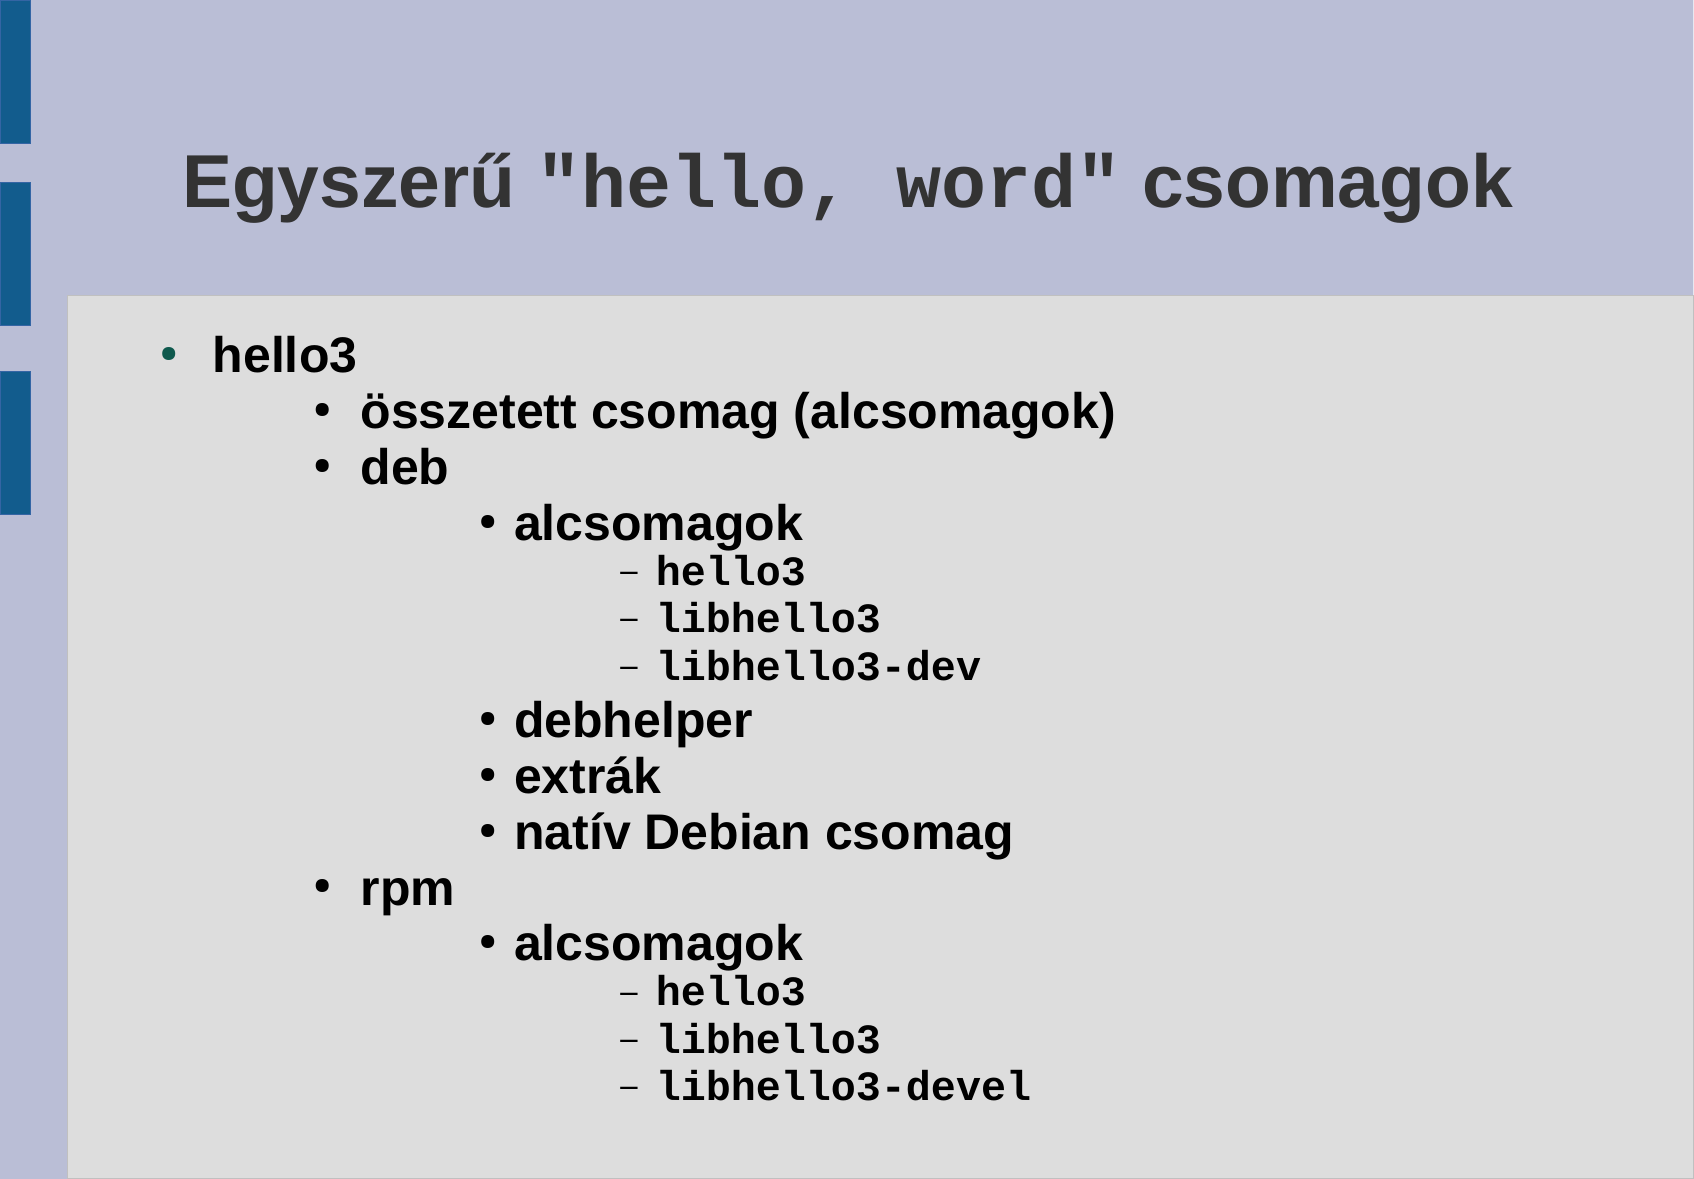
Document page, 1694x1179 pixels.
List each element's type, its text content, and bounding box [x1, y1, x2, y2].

list hello3 összetett csomag (alcsomagok) deb alcsomagok hello3 libhello3 libhello3-dev debhelper extrák natív Debian csomag rpm alcsomagok hello3 libhello3 libhello3-devel [124, 327, 1571, 1113]
title Egyszerű "hello, word" csomagok [124, 86, 1571, 284]
